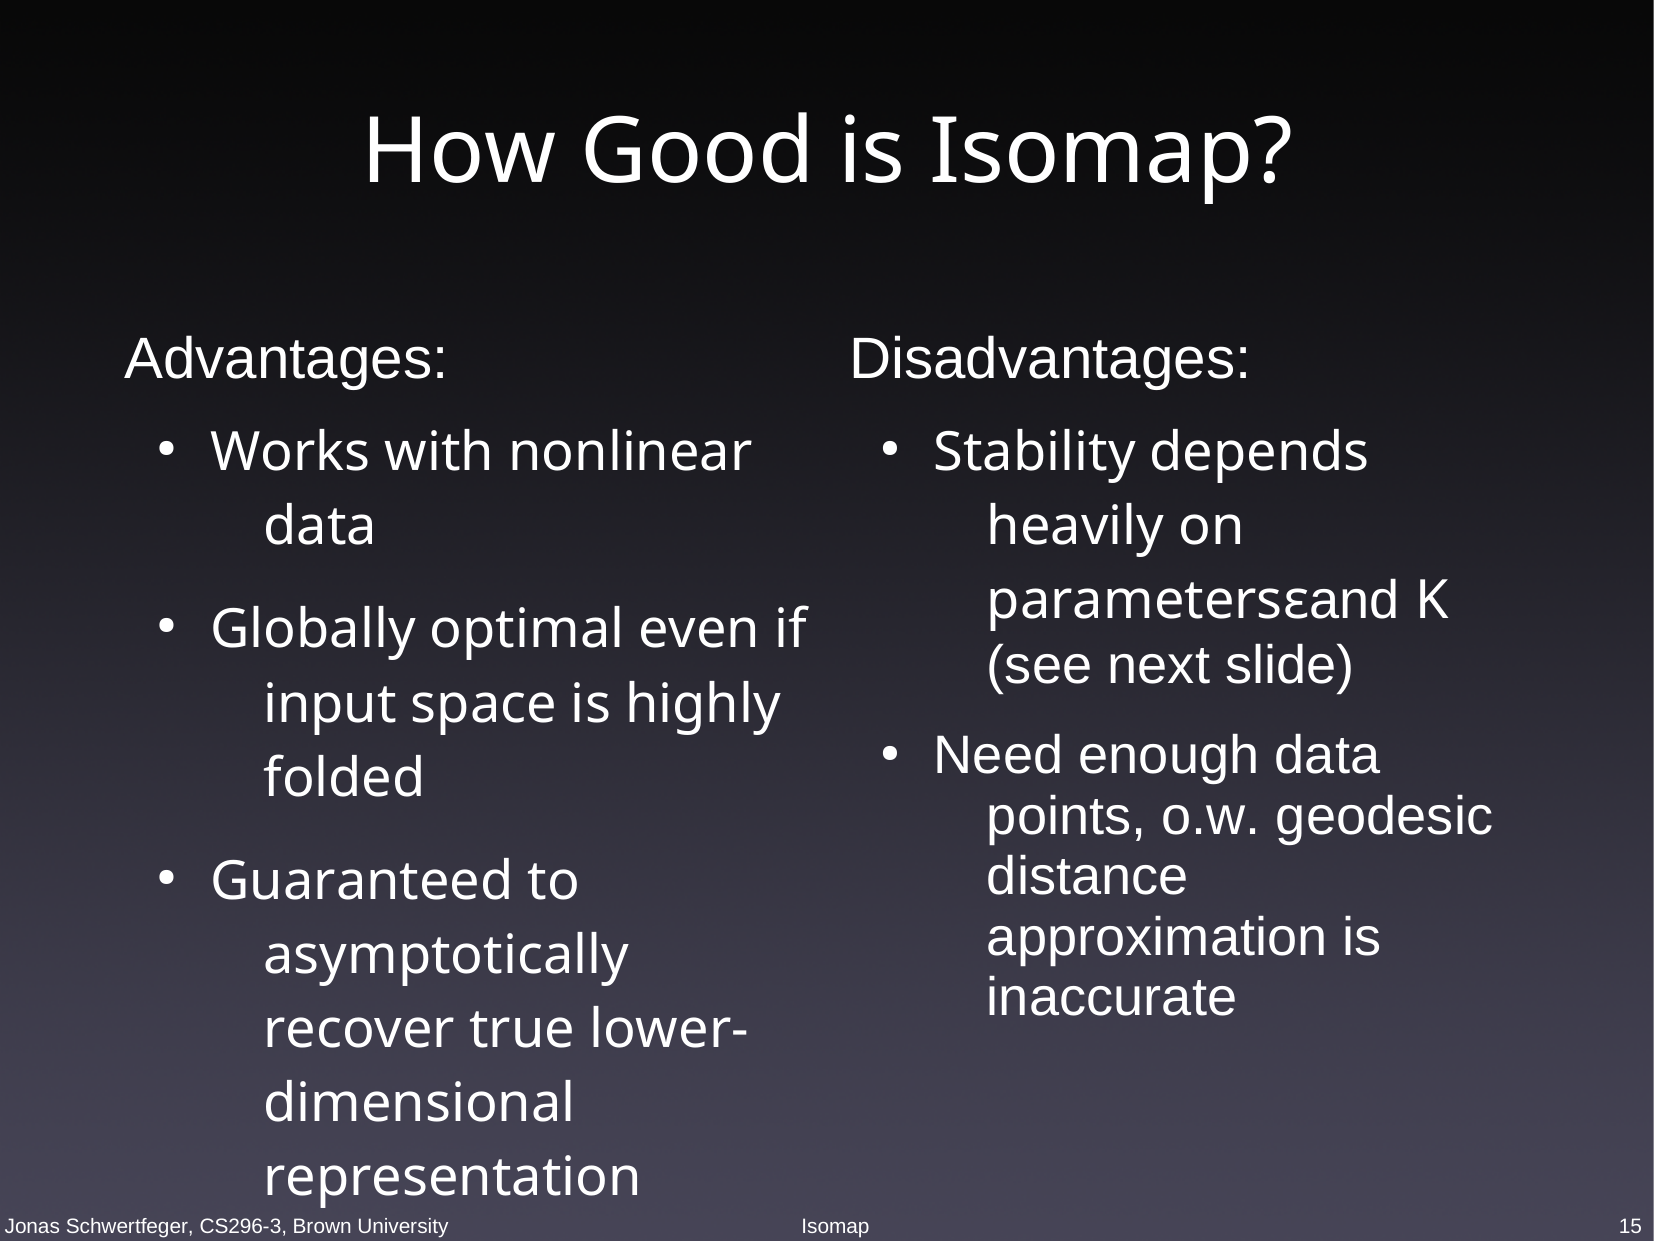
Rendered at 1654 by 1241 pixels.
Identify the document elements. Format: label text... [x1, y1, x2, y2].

text_box Disadvantages: [849, 325, 1253, 391]
list Works with nonlinear data Globally optimal even if input space is highly folded Guaranteed to asymptotically recover true lower-dimensional representation [121, 412, 811, 1127]
list Stability depends heavily on parametersεand K (see next slide) Need enough data points, o.w. geodesic distance approximation is inaccurate [845, 412, 1535, 1127]
text_box Advantages: [124, 325, 450, 391]
title How Good is Isomap? [121, 43, 1534, 251]
picture [0, 0, 1654, 1241]
